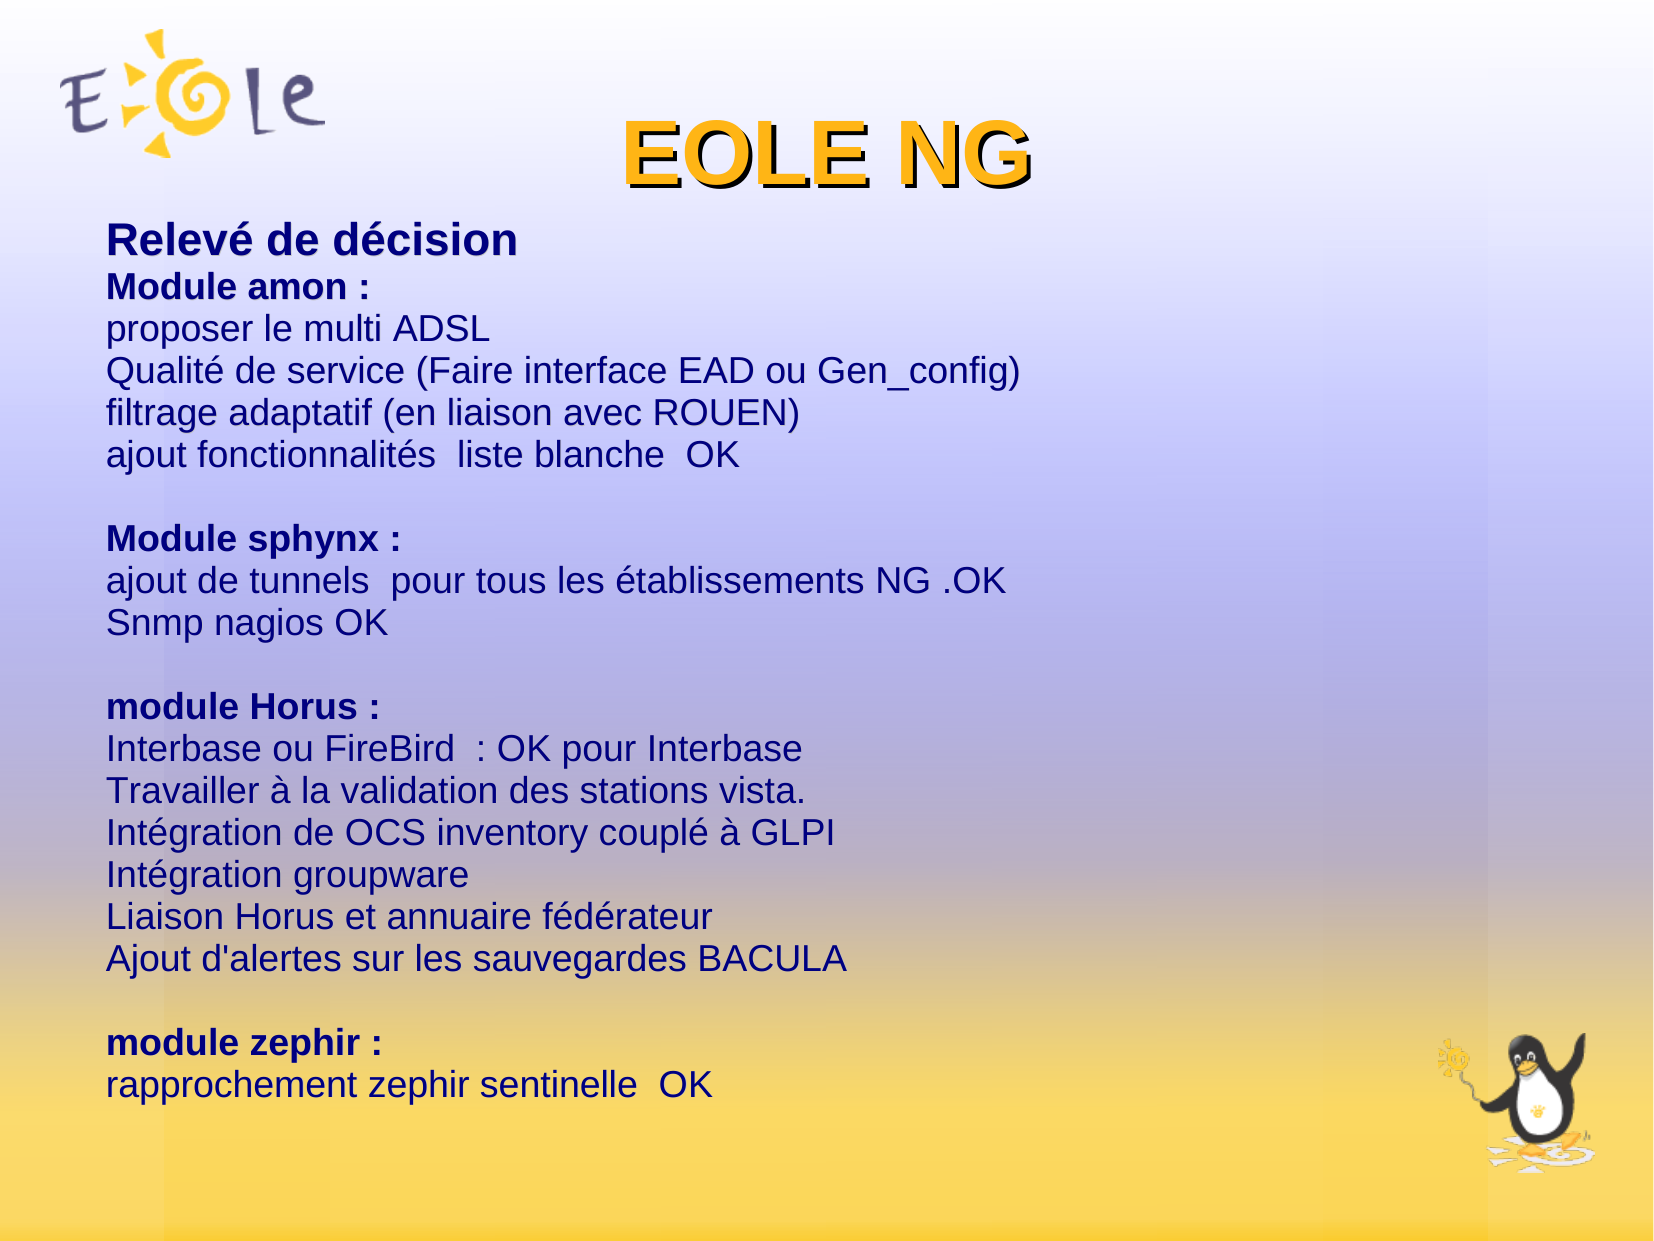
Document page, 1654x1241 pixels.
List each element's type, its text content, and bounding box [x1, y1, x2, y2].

title EOLE NG [82, 49, 1571, 257]
picture [0, 0, 1654, 1241]
text_box Relevé de décision Module amon : proposer le multi ADSL Qualité de service (Faire interface EAD ou Gen_config) filtrage adaptatif (en liaison avec ROUEN) ajout fonctionnalités liste blanche OK Module sphynx : ajout de tunnels pour tous les établissements NG .OK Snmp nagios OK module Horus : Interbase ou FireBird : OK pour Interbase Travailler à la validation des stations vista. Intégration de OCS inventory couplé à GLPI Intégration groupware Liaison Horus et annuaire fédérateur Ajout d'alertes sur les sauvegardes BACULA module zephir : rapprochement zephir sentinelle OK [91, 206, 1654, 1219]
